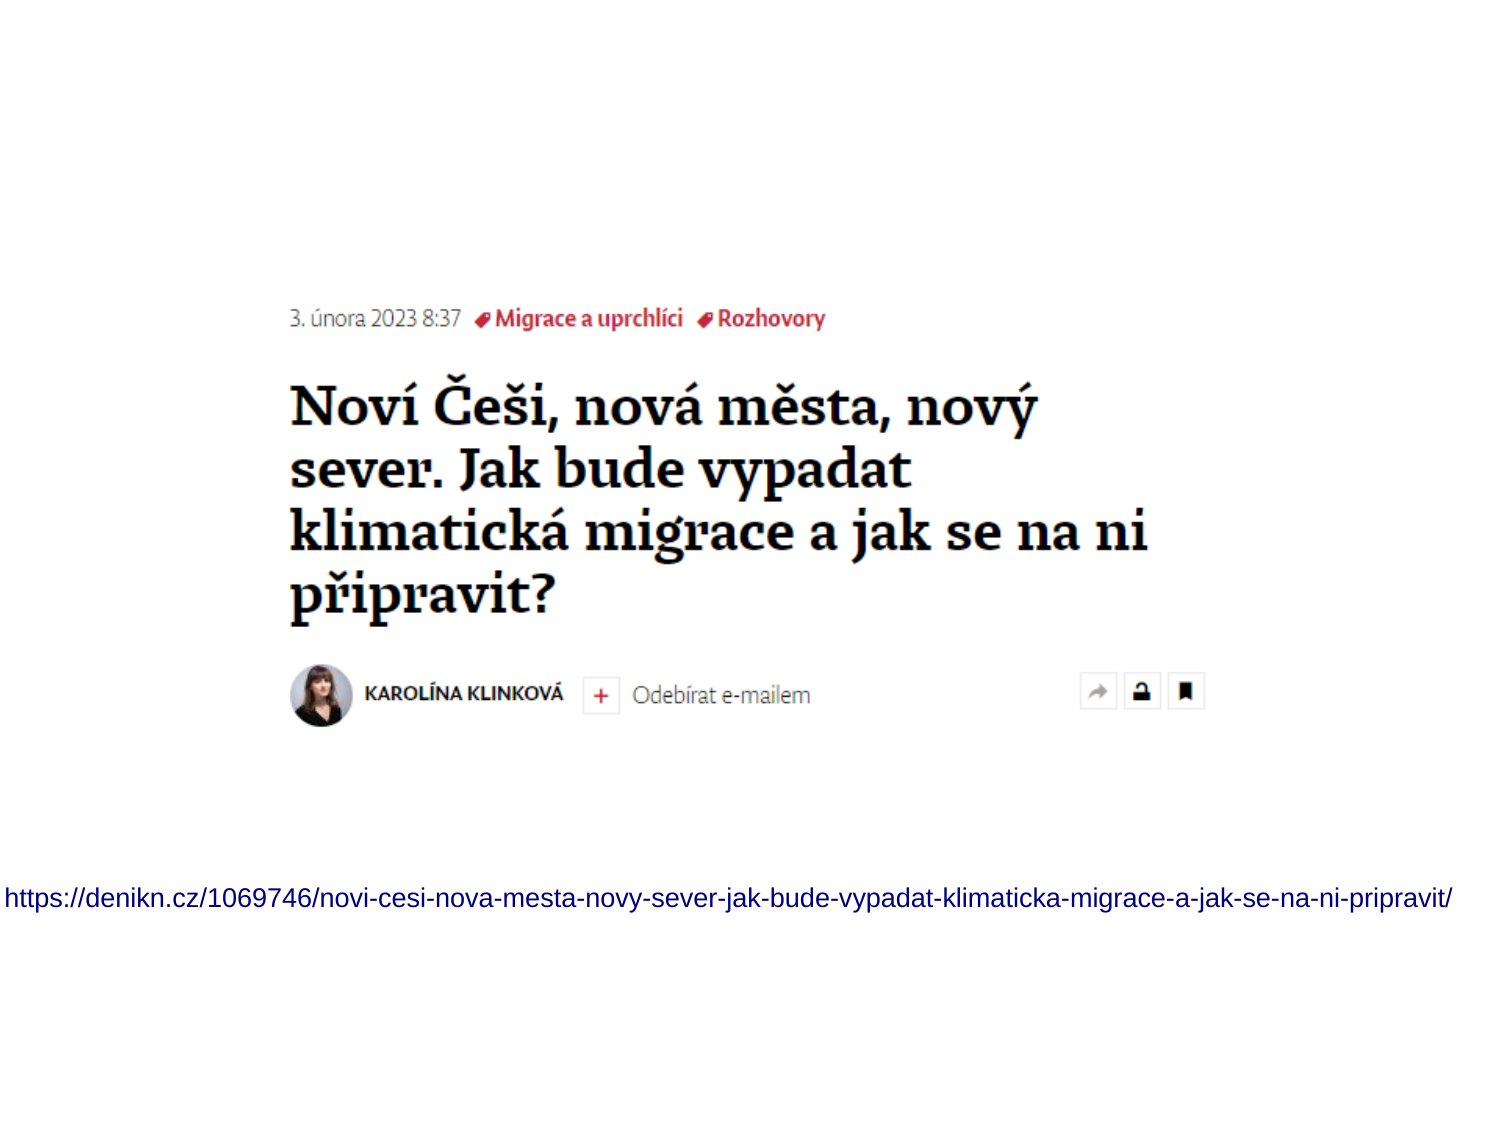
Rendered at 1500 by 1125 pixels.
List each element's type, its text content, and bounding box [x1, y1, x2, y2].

text_box https://denikn.cz/1069746/novi-cesi-nova-mesta-novy-sever-jak-bude-vypadat-klimaticka-migrace-a-jak-se-na-ni-pripravit/ [0, 820, 1467, 952]
picture [242, 261, 1268, 774]
